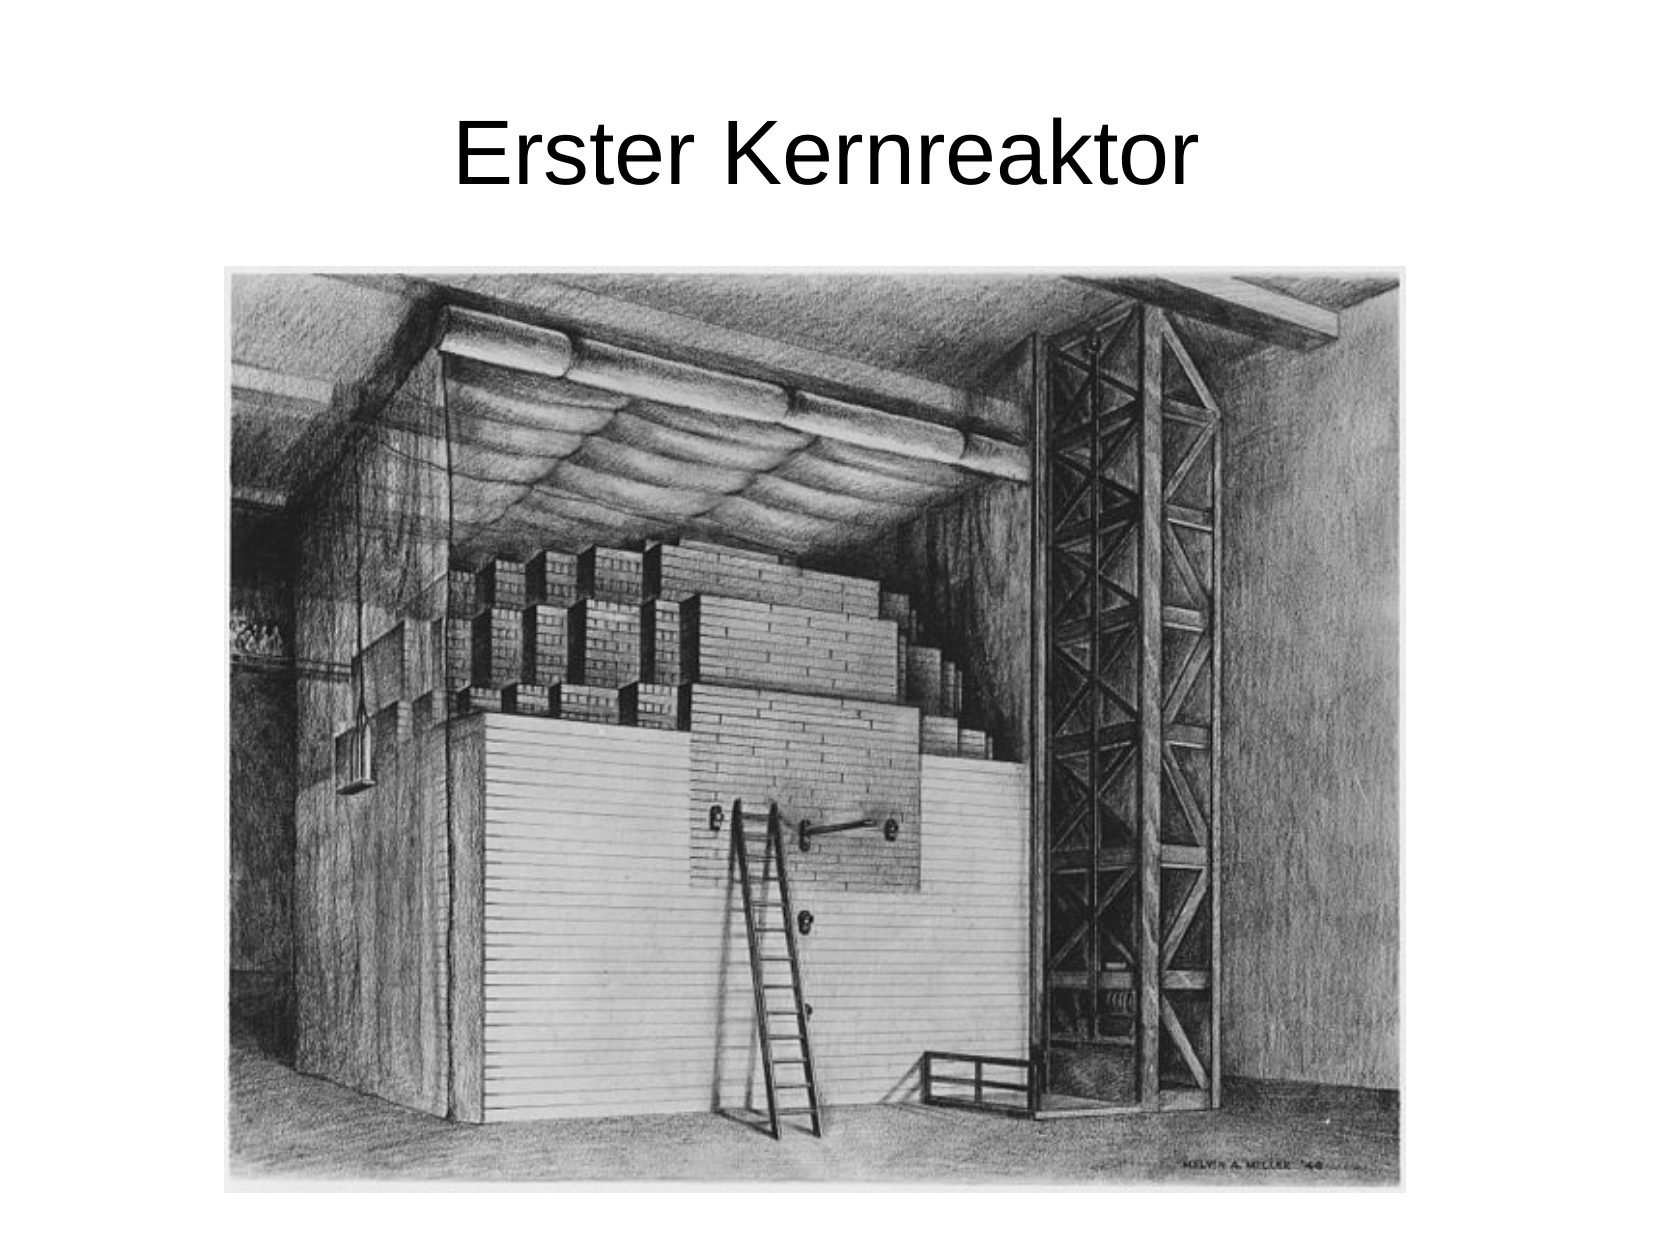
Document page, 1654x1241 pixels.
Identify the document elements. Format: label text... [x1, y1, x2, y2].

picture [224, 266, 1406, 1193]
title Erster Kernreaktor [82, 49, 1571, 257]
